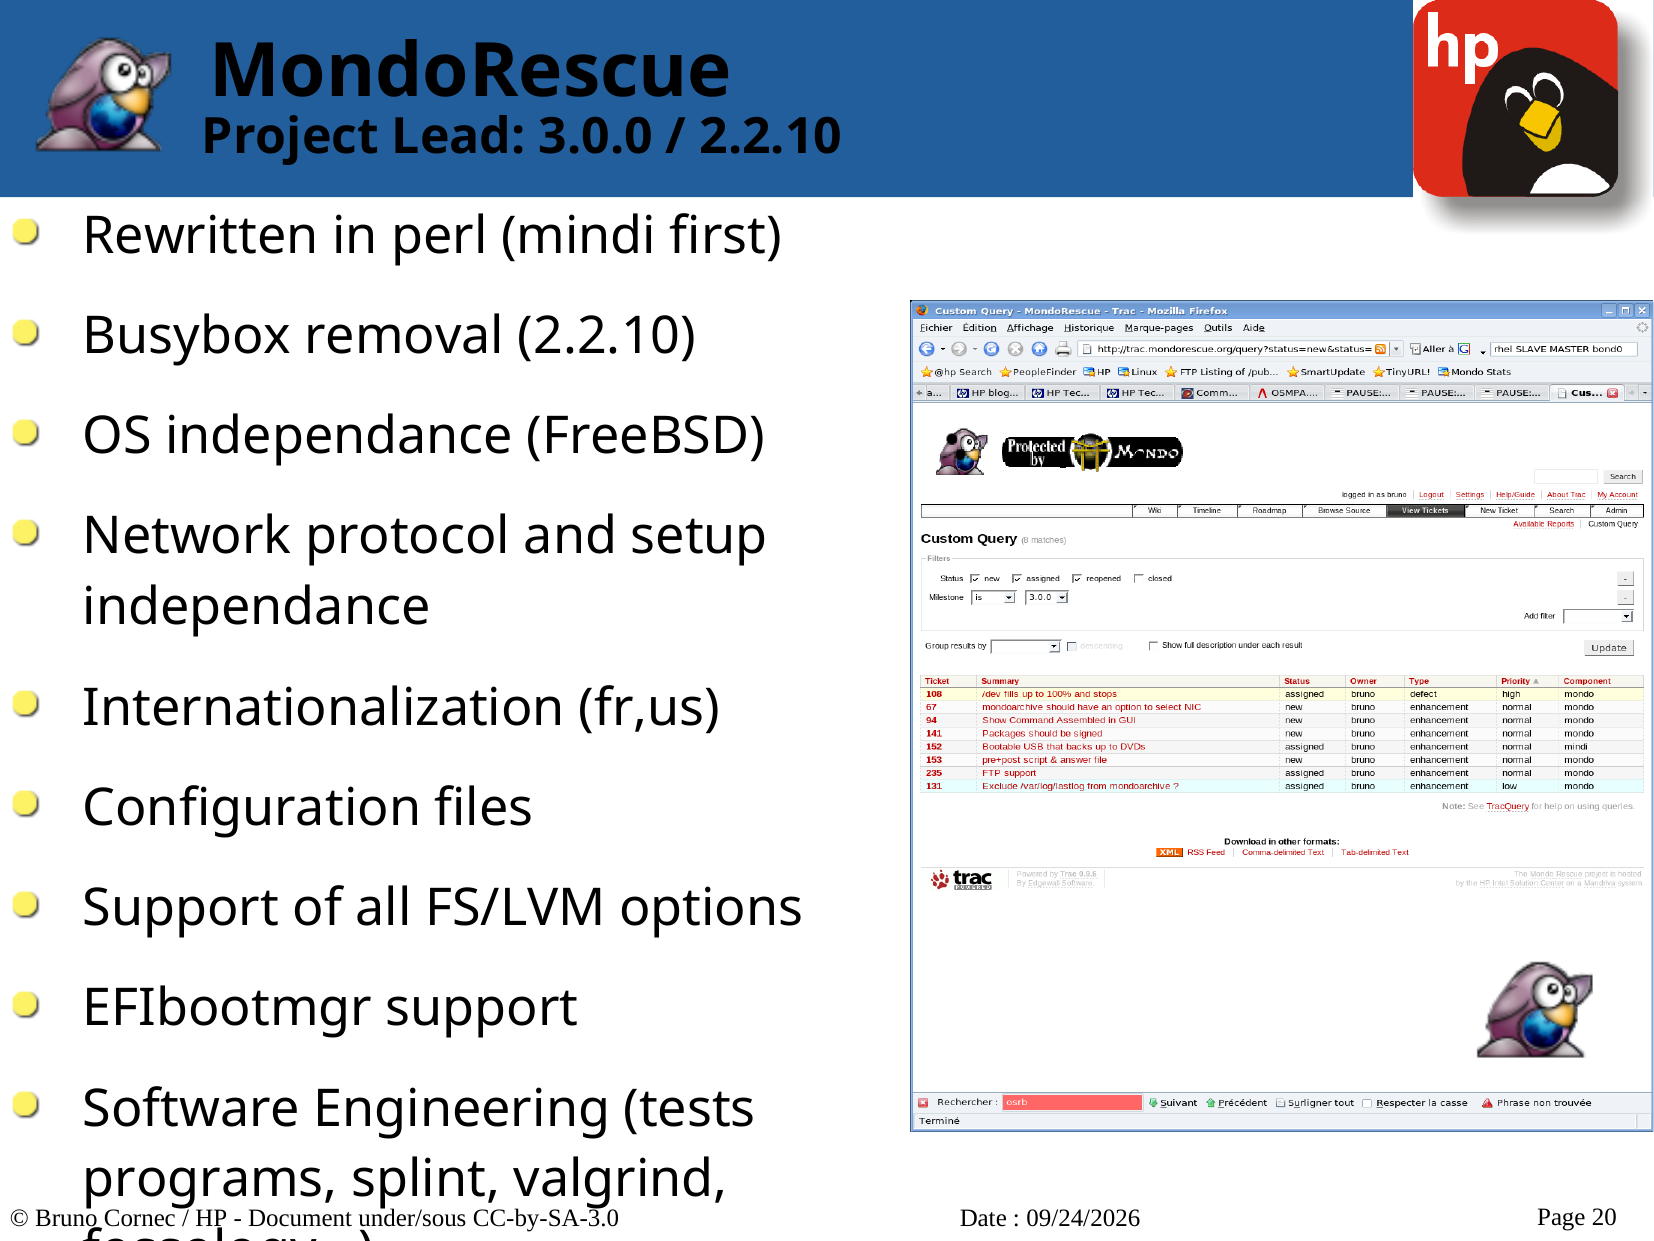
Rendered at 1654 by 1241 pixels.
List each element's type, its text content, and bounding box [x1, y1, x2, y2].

title Project Lead: 3.0.0 / 2.2.10 [201, 32, 1191, 241]
picture [0, 0, 211, 197]
picture [910, 300, 1654, 1132]
picture [1413, 0, 1654, 235]
list Rewritten in perl (mindi first) Busybox removal (2.2.10) OS independance (FreeBSD) Network protocol and setup independance Internationalization (fr,us) Configuration files Support of all FS/LVM options EFIbootmgr support Software Engineering (tests programs, splint, valgrind, fossology...) [0, 197, 902, 1160]
